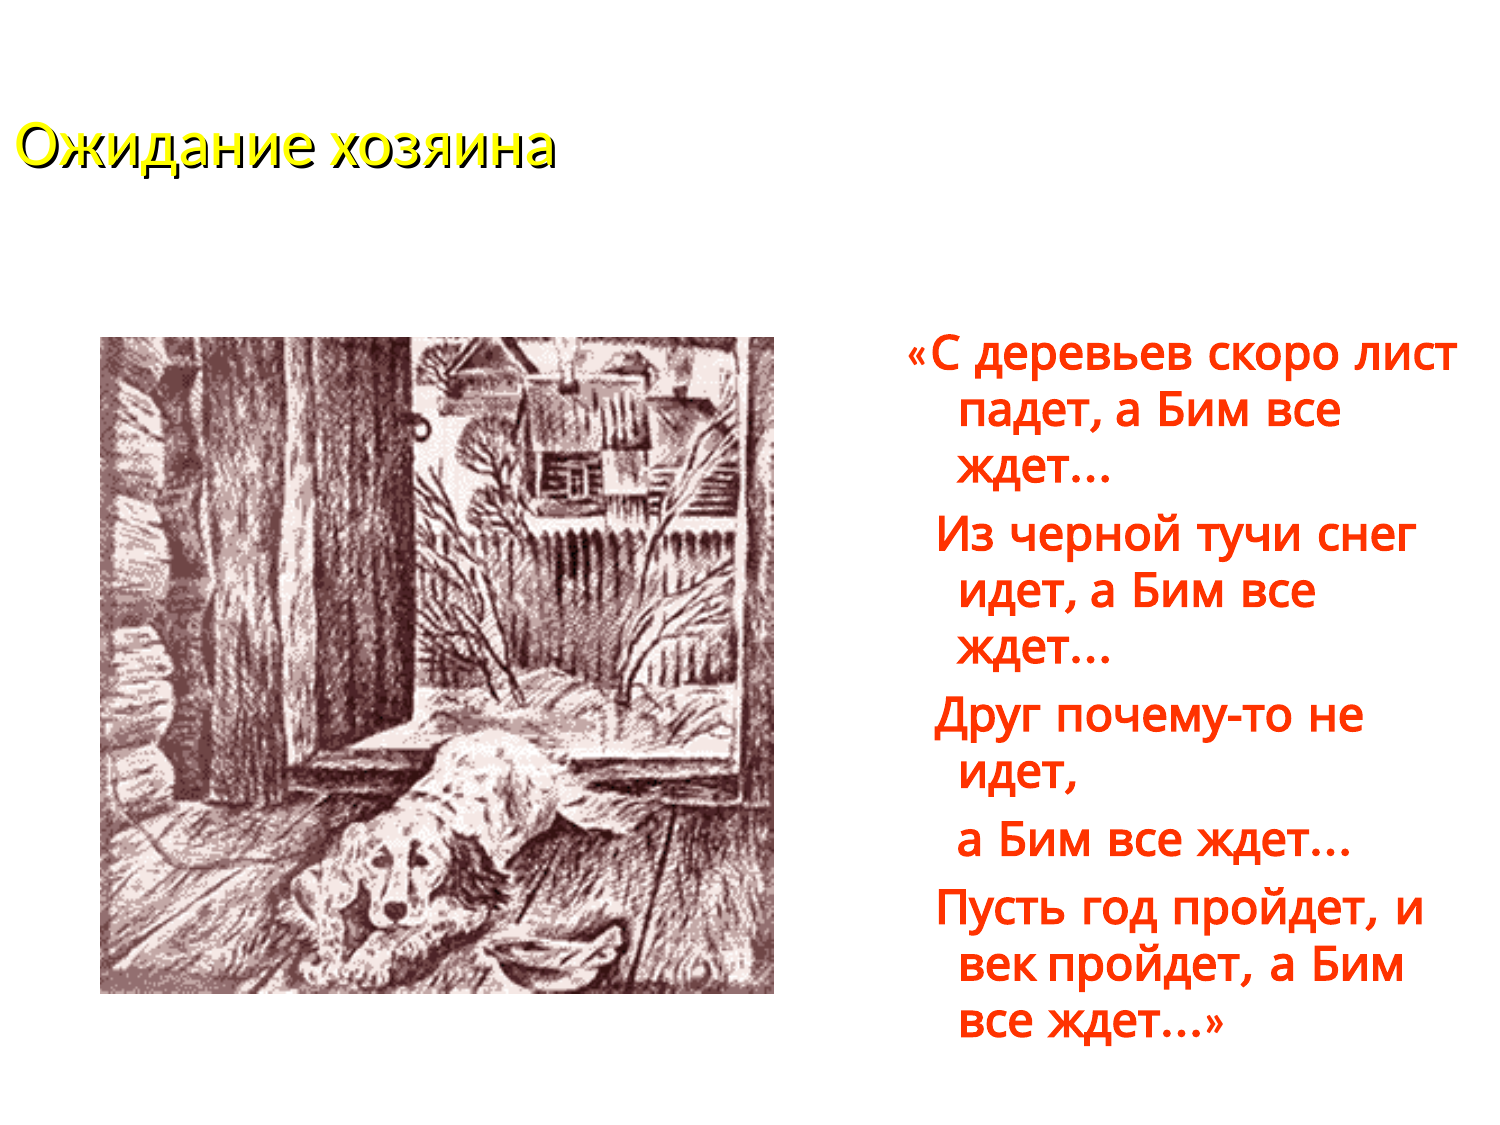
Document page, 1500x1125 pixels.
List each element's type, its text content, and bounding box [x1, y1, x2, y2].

list «С деревьев скоро лист падет, а Бим все ждет… Из черной тучи снег идет, а Бим все ждет… Друг почему-то не идет, а Бим все ждет… Пусть год пройдет, и век пройдет, а Бим все ждет…» [837, 314, 1500, 1057]
picture [100, 338, 774, 994]
title Ожидание хозяина [0, 45, 1351, 233]
